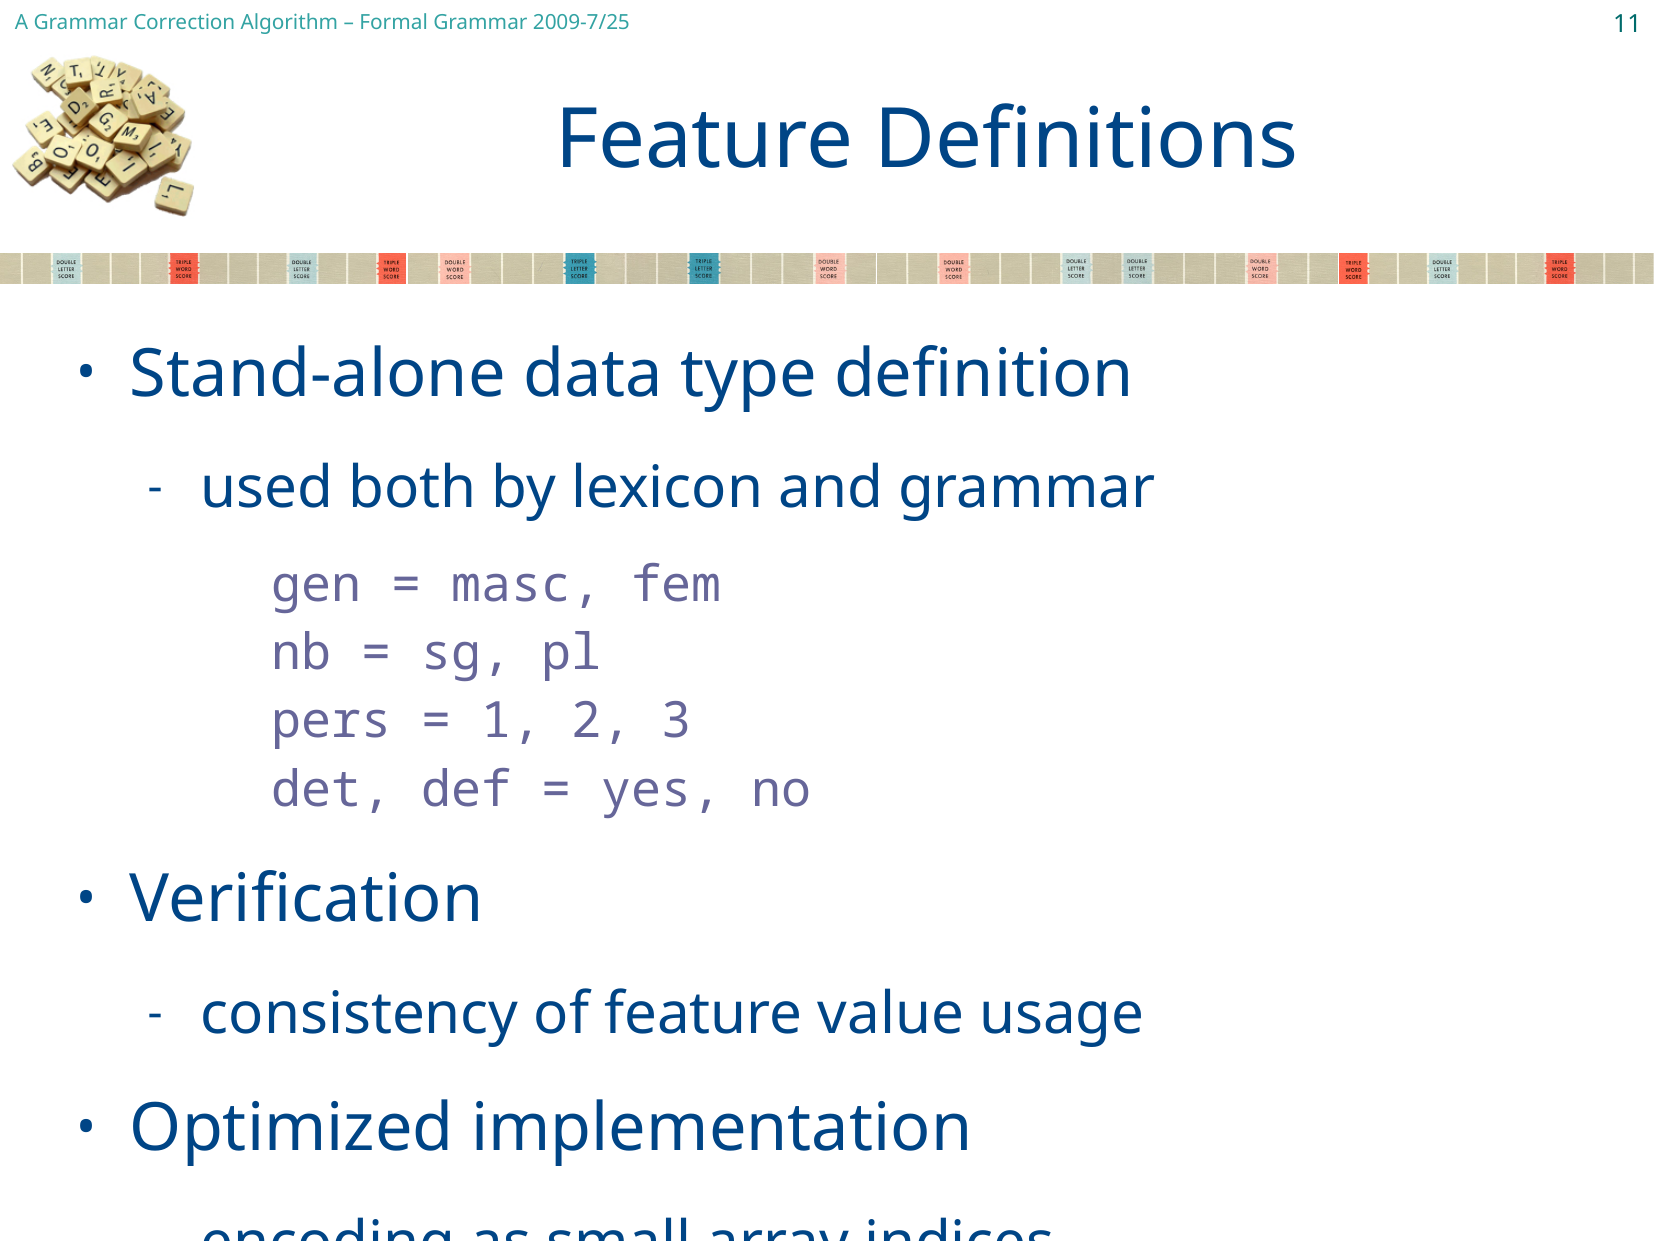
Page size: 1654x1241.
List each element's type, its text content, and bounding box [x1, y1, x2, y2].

picture [1339, 253, 1654, 284]
picture [0, 253, 406, 284]
list Stand-alone data type definition used both by lexicon and grammar gen = masc, fem nb = sg, pl pers = 1, 2, 3 det, def = yes, no Verification consistency of feature value usage Optimized implementation encoding as small array indices [59, 324, 1625, 1196]
picture [11, 53, 195, 219]
picture [877, 253, 1338, 284]
picture [408, 253, 876, 284]
title Feature Definitions [218, 31, 1636, 239]
